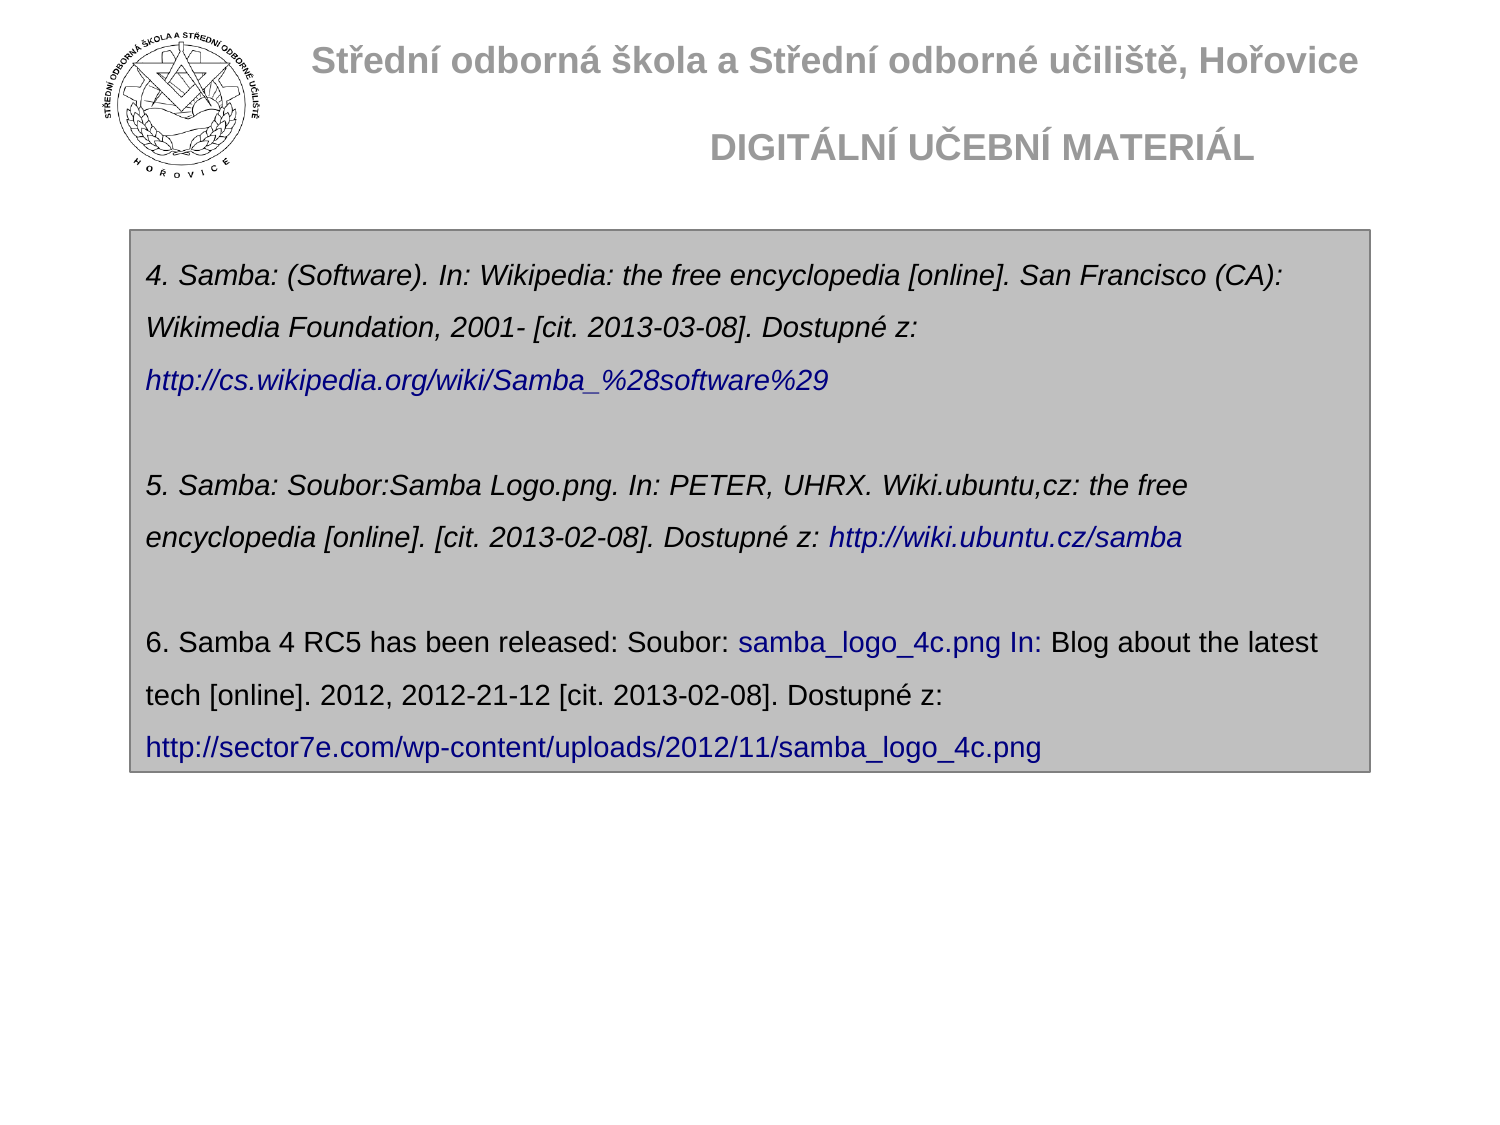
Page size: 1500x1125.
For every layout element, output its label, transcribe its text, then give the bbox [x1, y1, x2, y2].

picture [102, 31, 260, 178]
text_box 4. Samba: (Software). In: Wikipedia: the free encyclopedia [online]. San Francisco (CA): Wikimedia Foundation, 2001- [cit. 2013-03-08]. Dostupné z: http://cs.wikipedia.org/wiki/Samba_%28software%29 5. Samba: Soubor:Samba Logo.png. In: PETER, UHRX. Wiki.ubuntu,cz: the free encyclopedia [online]. [cit. 2013-02-08]. Dostupné z: http://wiki.ubuntu.cz/samba 6. Samba 4 RC5 has been released: Soubor: samba_logo_4c.png In: Blog about the latest tech [online]. 2012, 2012-21-12 [cit. 2013-02-08]. Dostupné z: http://sector7e.com/wp-content/uploads/2012/11/samba_logo_4c.png [129, 230, 1371, 772]
